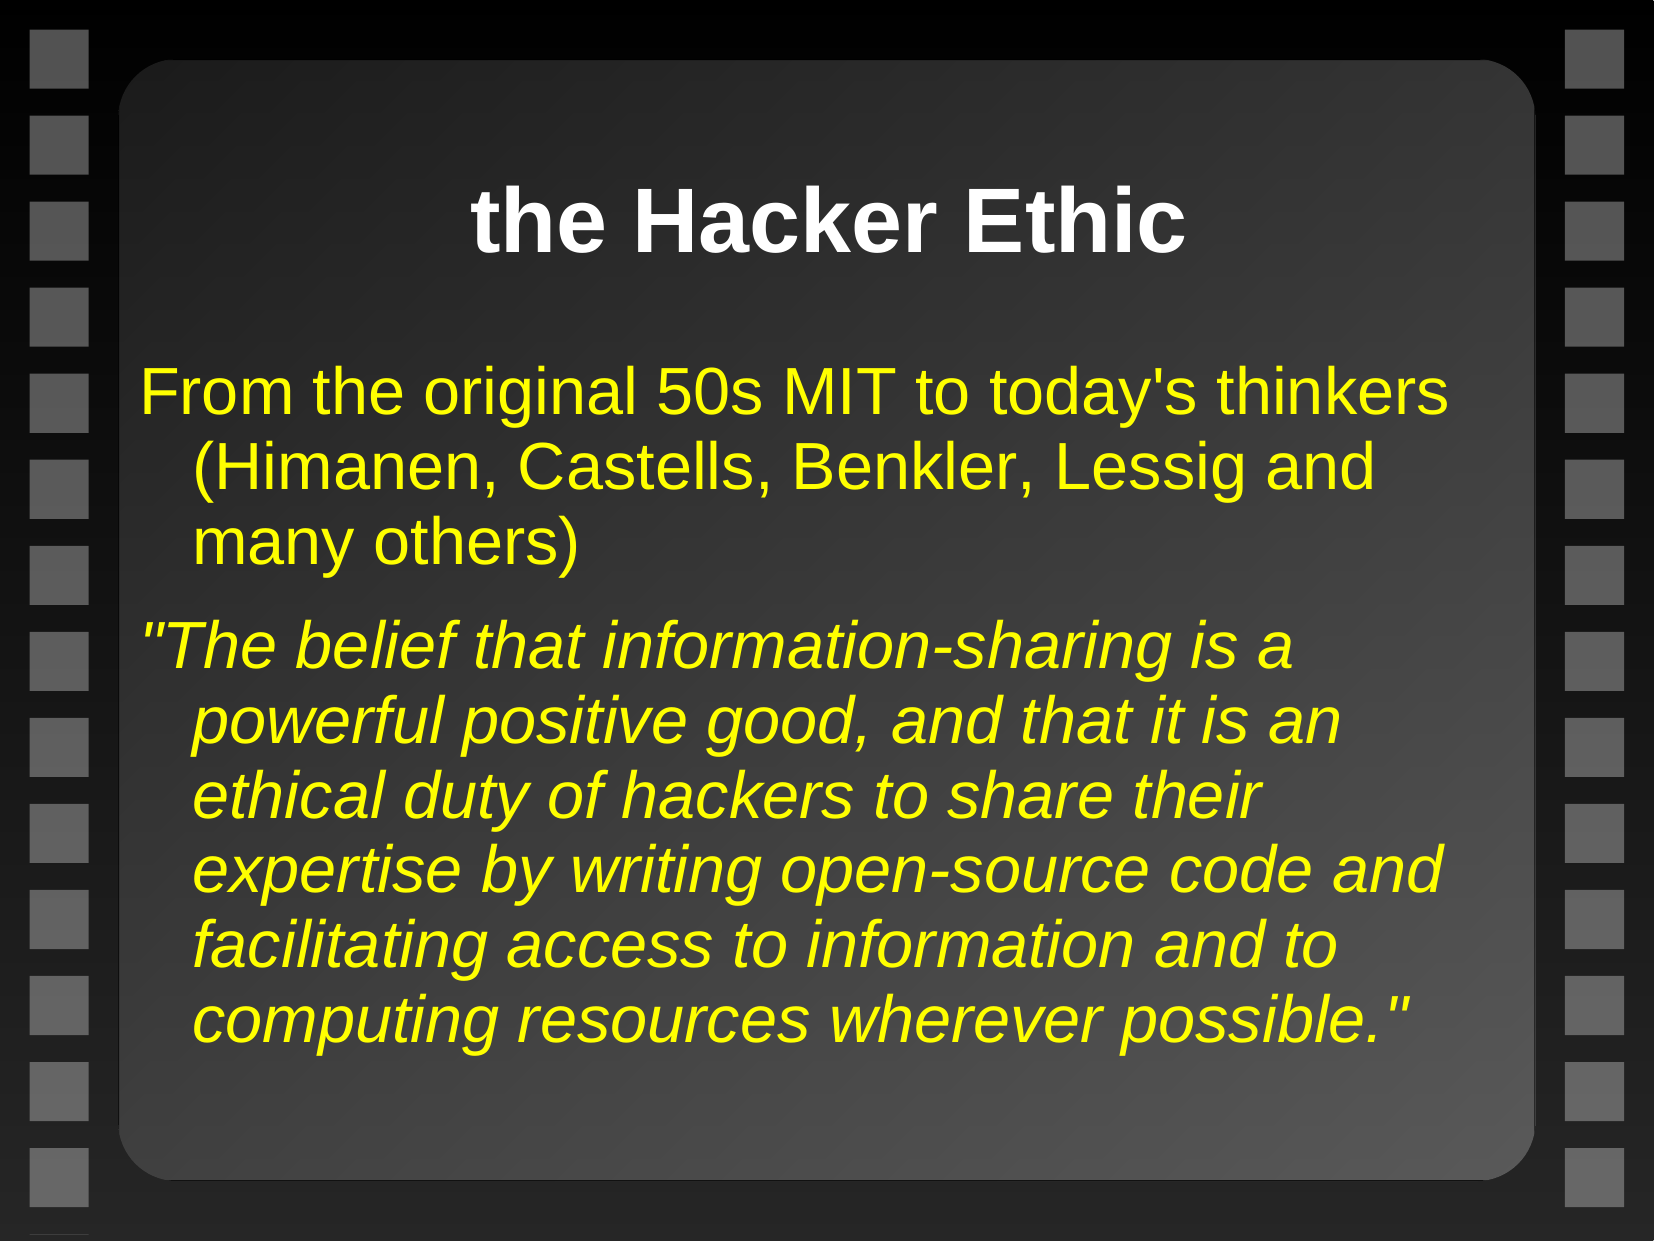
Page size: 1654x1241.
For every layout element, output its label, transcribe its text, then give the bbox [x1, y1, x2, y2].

title the Hacker Ethic [123, 117, 1536, 325]
list From the original 50s MIT to today's thinkers (Himanen, Castells, Benkler, Lessig and many others) "The belief that information-sharing is a powerful positive good, and that it is an ethical duty of hackers to share their expertise by writing open-source code and facilitating access to information and to computing resources wherever possible." [121, 354, 1534, 1127]
